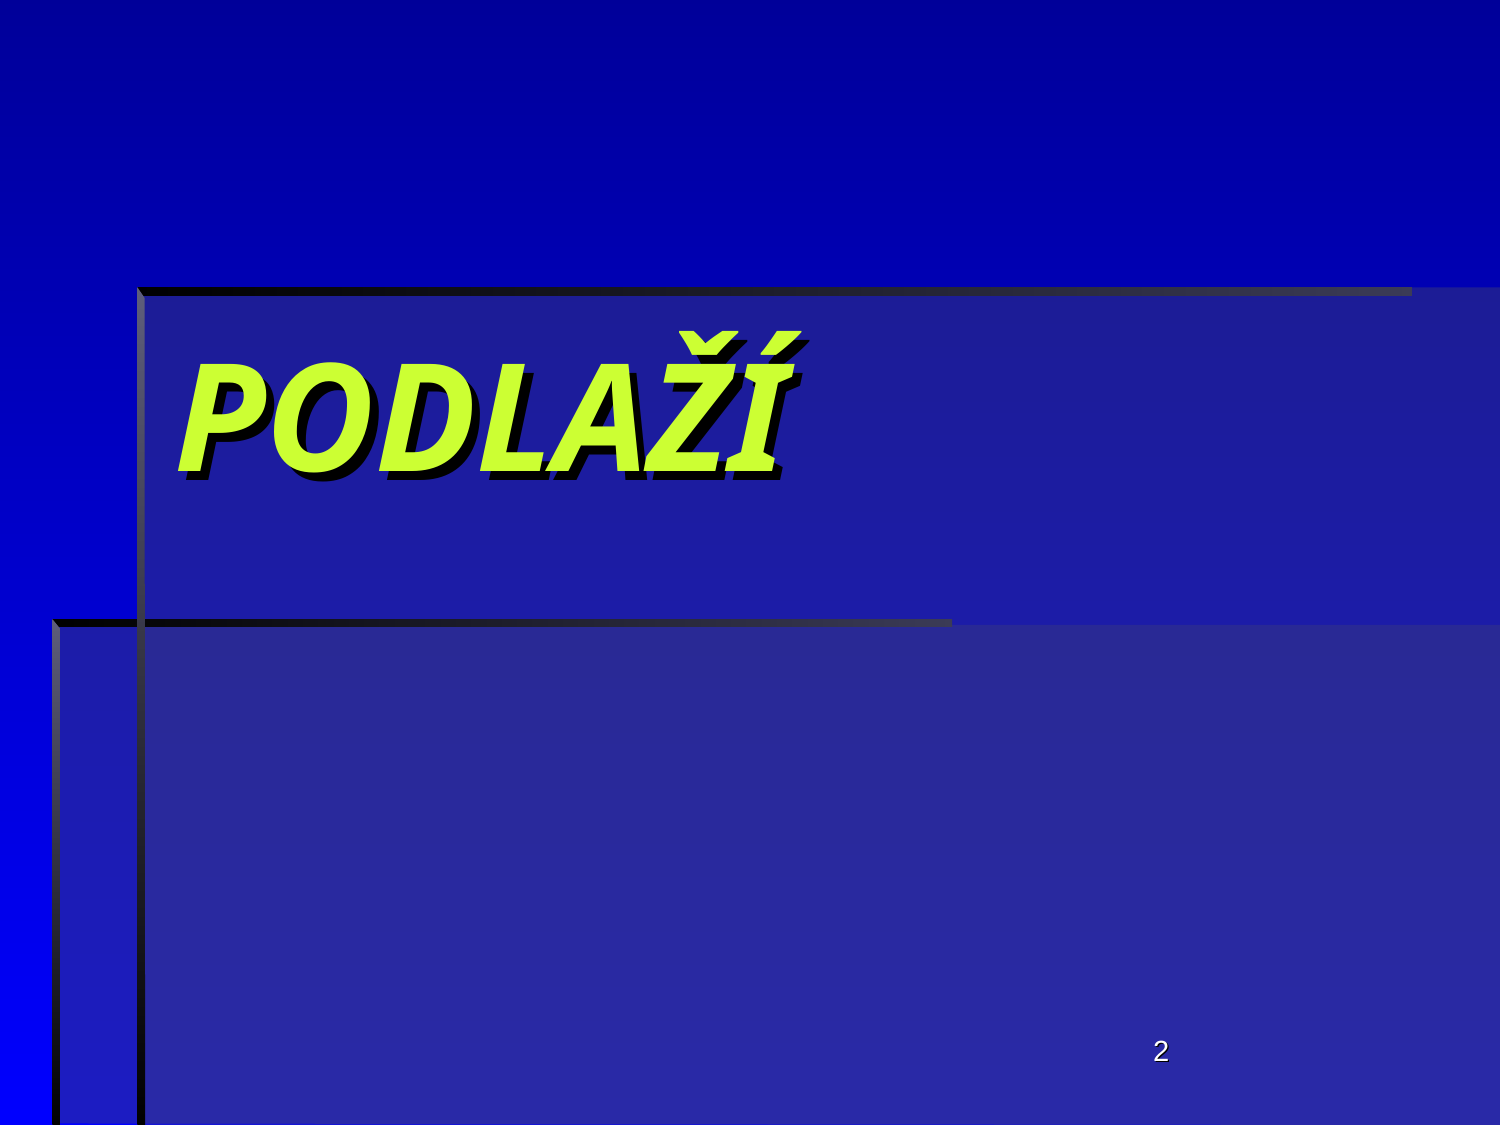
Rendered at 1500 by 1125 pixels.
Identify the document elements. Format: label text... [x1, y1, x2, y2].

text_box <číslo> [1137, 1024, 1450, 1103]
title PODLAŽÍ [159, 314, 1435, 600]
